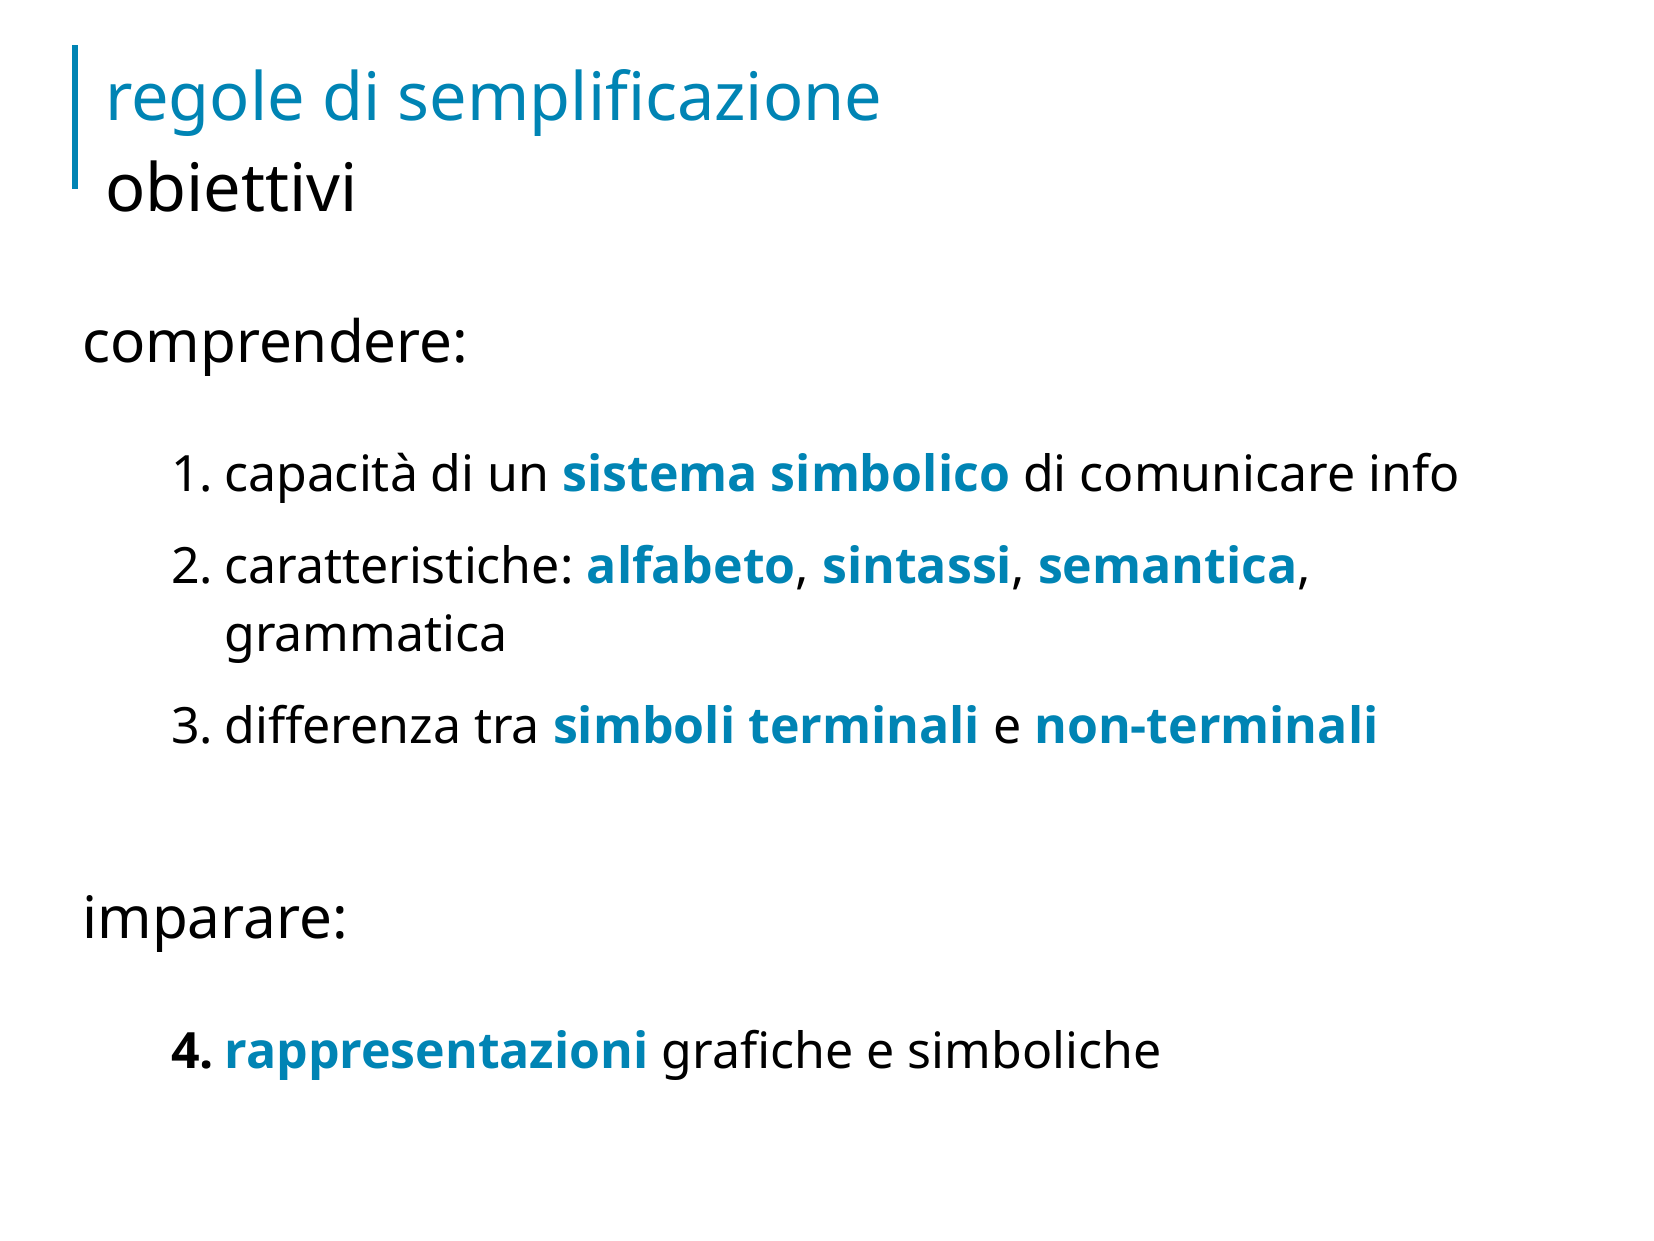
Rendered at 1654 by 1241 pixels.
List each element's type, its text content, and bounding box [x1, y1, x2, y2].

title regole di semplificazione obiettivi [105, 49, 1571, 200]
list comprendere: capacità di un sistema simbolico di comunicare info caratteristiche: alfabeto, sintassi, semantica, grammatica differenza tra simboli terminali e non-terminali imparare: rappresentazioni grafiche e simboliche [82, 300, 1571, 1126]
